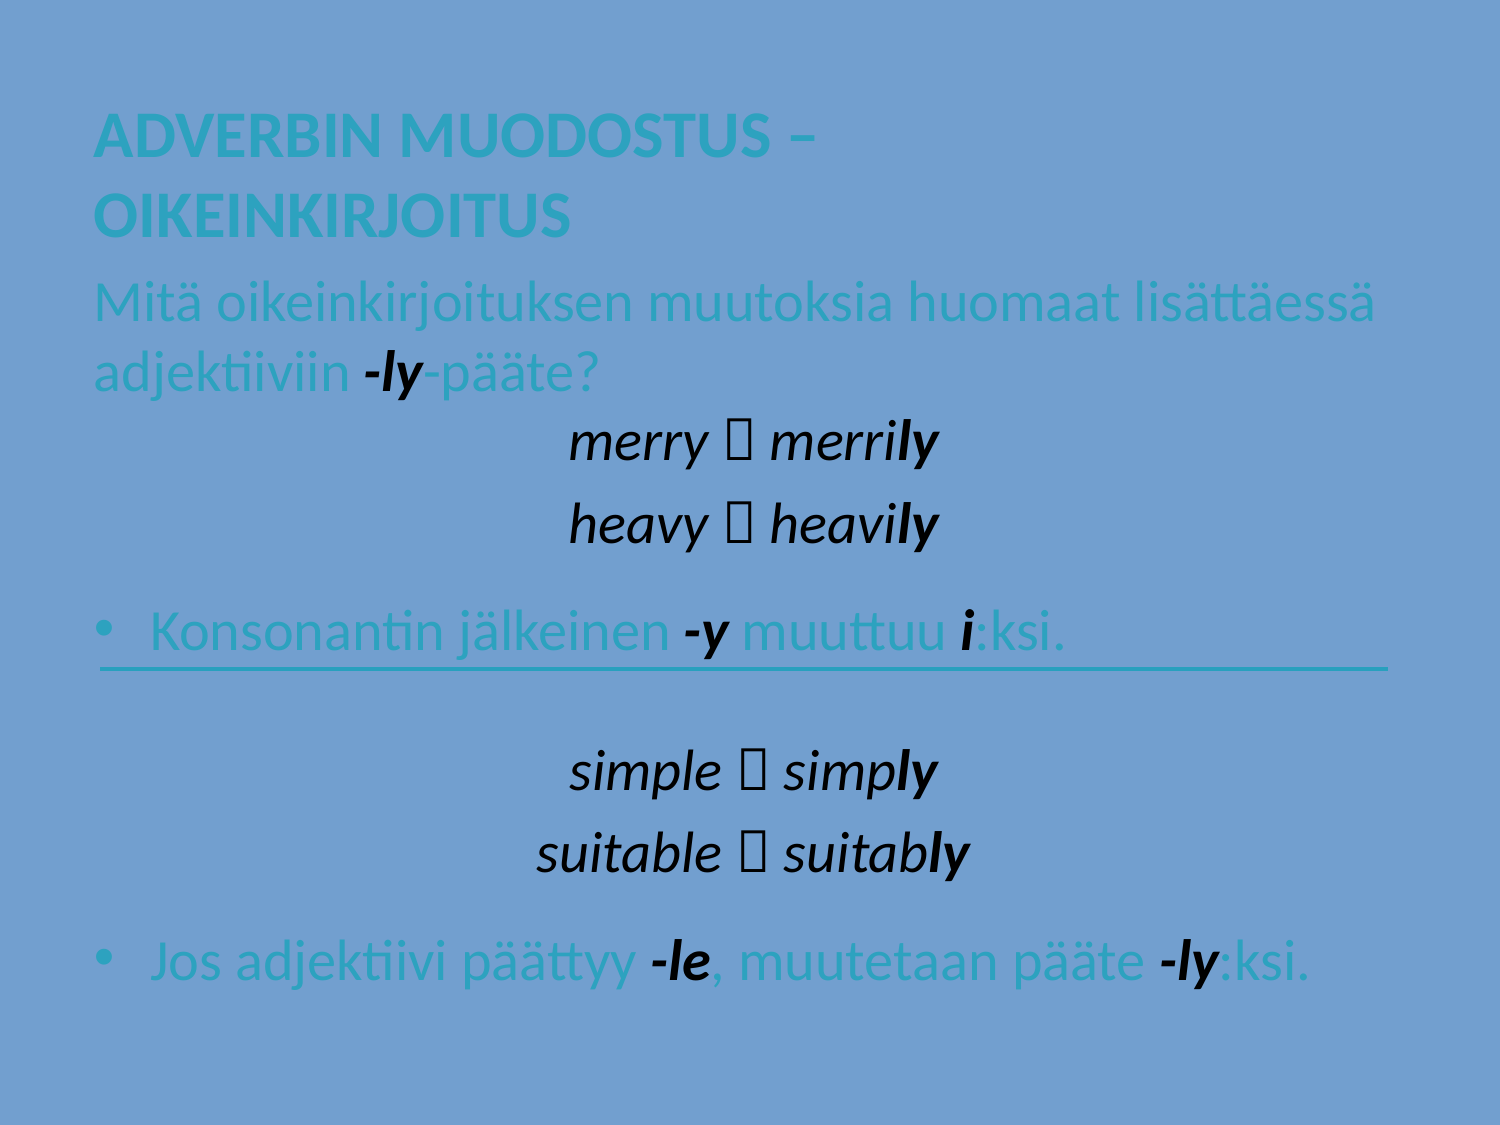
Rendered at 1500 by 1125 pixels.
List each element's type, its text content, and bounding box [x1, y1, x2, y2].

title ADVERBIN MUODOSTUS – OIKEINKIRJOITUS [78, 142, 1429, 255]
list Mitä oikeinkirjoituksen muutoksia huomaat lisättäessä adjektiiviin -ly-pääte? merry  merrily heavy  heavily Konsonantin jälkeinen -y muuttuu i:ksi. simple  simply suitable  suitably Jos adjektiivi päättyy -le, muutetaan pääte -ly:ksi. [78, 255, 1429, 1083]
